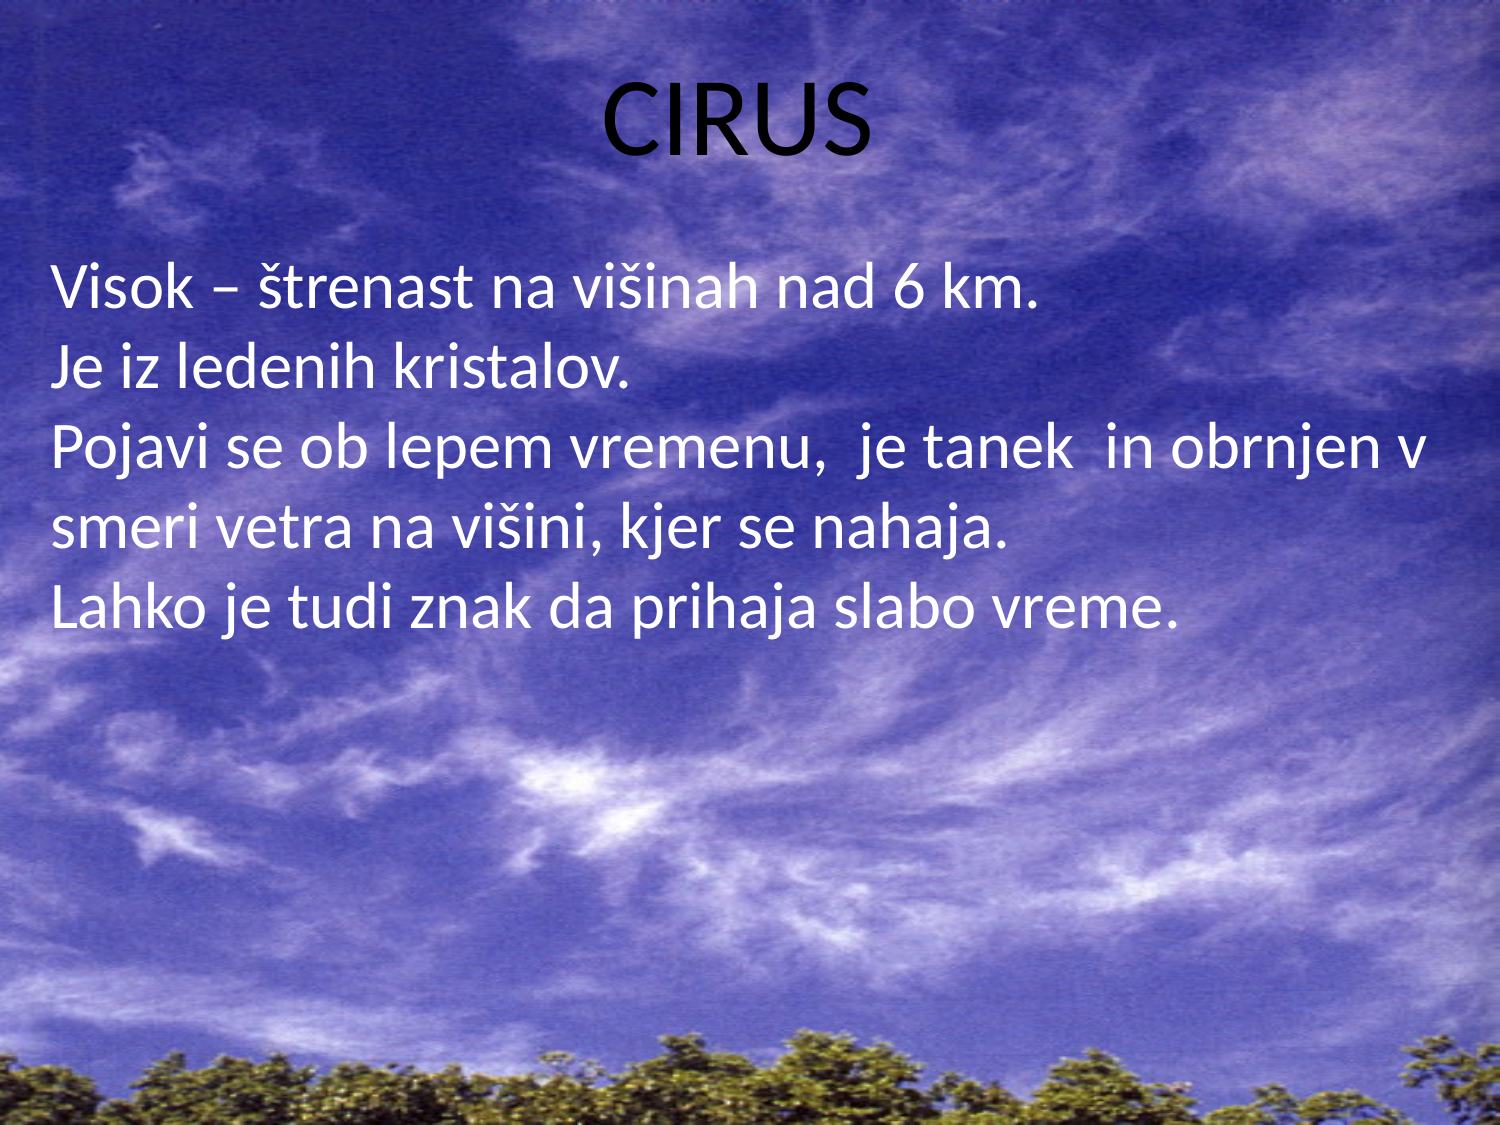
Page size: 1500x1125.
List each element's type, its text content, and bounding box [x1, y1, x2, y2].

picture [0, 0, 1500, 1125]
text_box CIRUS [433, 35, 1114, 185]
text_box Visok – štrenast na višinah nad 6 km. Je iz ledenih kristalov. Pojavi se ob lepem vremenu, je tanek in obrnjen v smeri vetra na višini, kjer se nahaja. Lahko je tudi znak da prihaja slabo vreme. [35, 234, 1465, 809]
